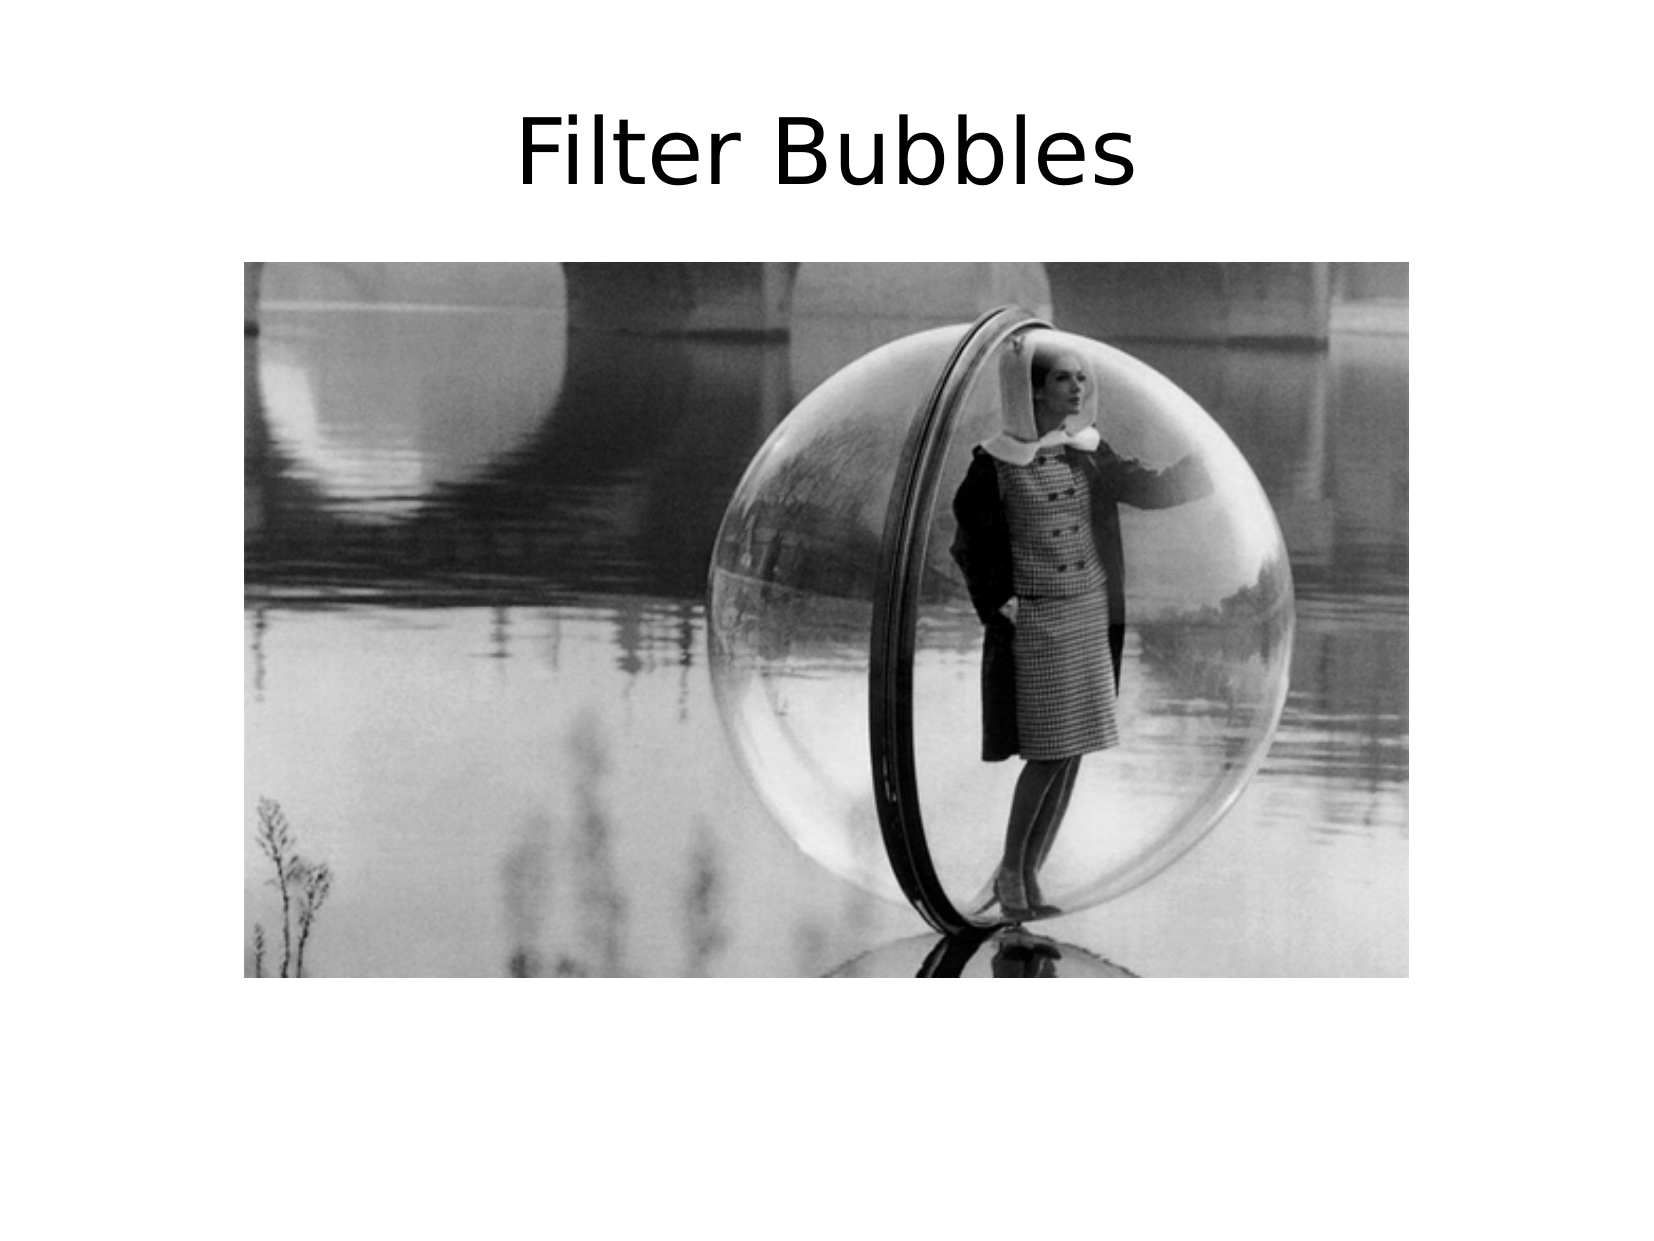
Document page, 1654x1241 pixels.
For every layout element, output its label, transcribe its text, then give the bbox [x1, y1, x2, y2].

title Filter Bubbles [82, 49, 1571, 257]
picture [244, 262, 1409, 978]
